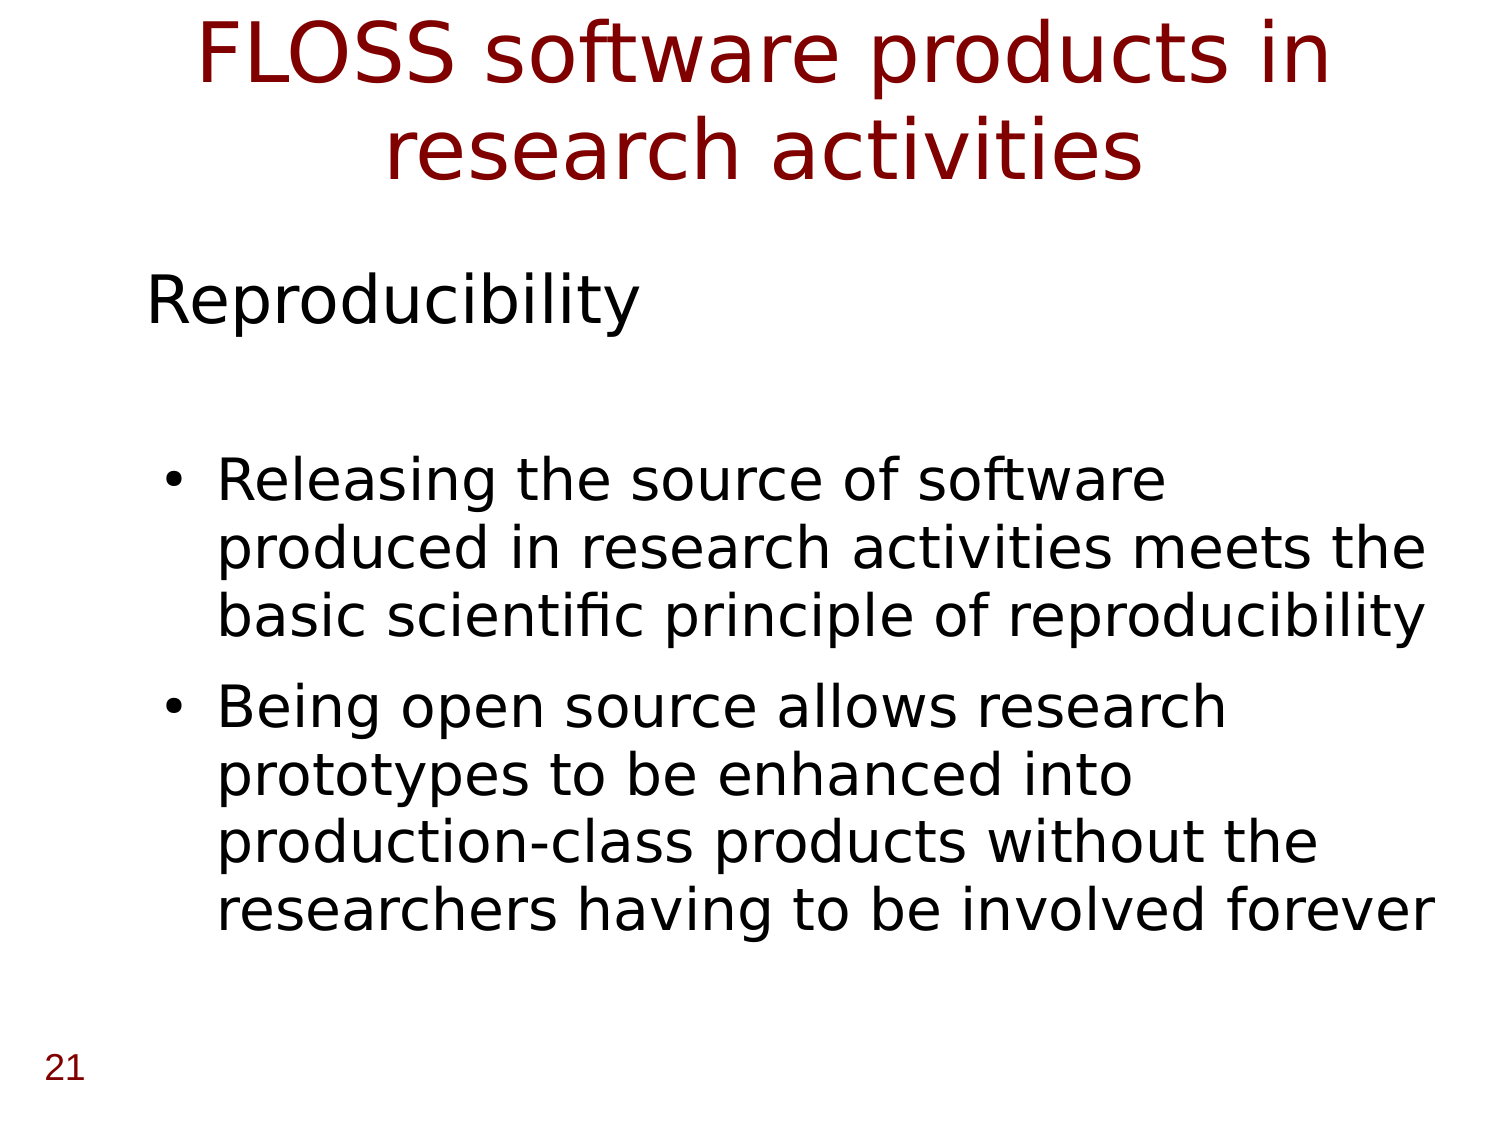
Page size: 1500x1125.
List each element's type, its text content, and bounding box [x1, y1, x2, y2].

list Reproducibility Releasing the source of software produced in research activities meets the basic scientific principle of reproducibility Being open source allows research prototypes to be enhanced into production-class products without the researchers having to be involved forever [75, 261, 1447, 1004]
title FLOSS software products in research activities [70, 5, 1459, 200]
